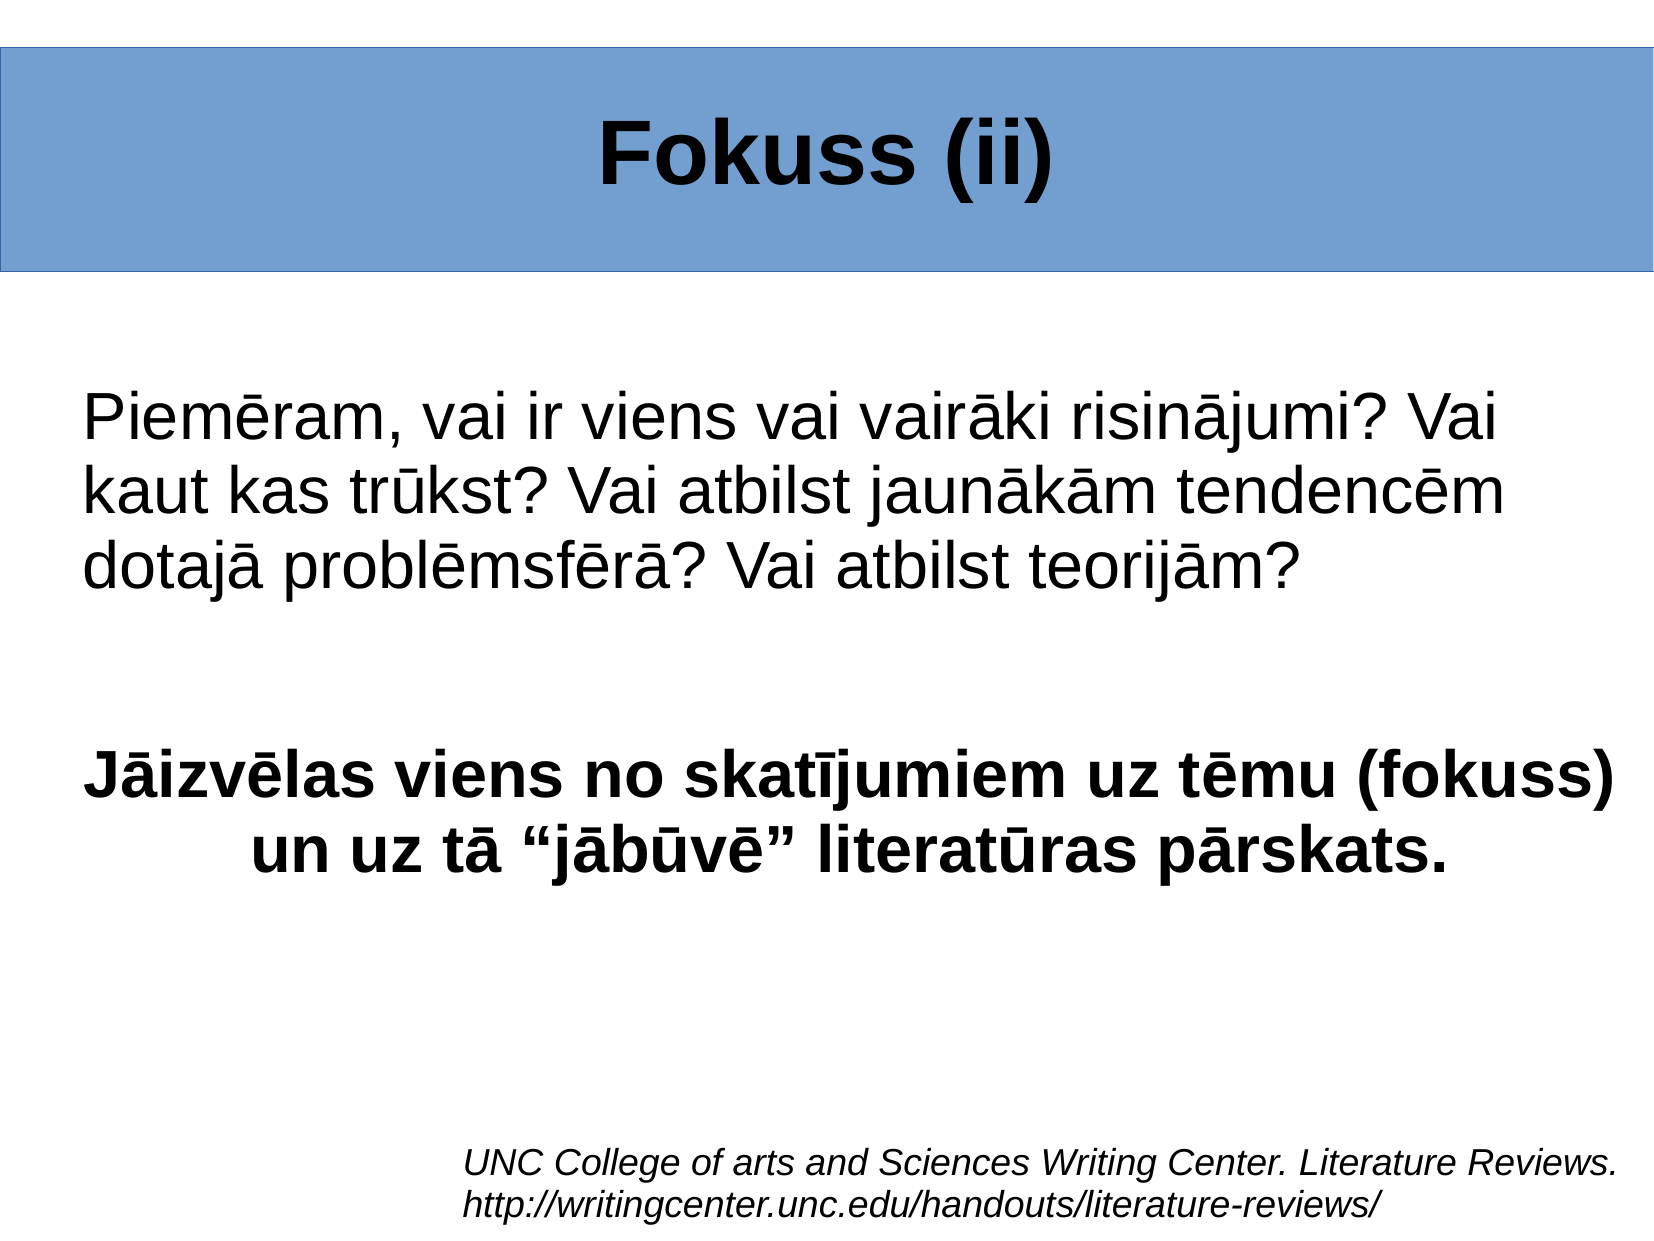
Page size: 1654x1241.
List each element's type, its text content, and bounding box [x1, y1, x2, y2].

text_box [0, 47, 1654, 272]
list Piemēram, vai ir viens vai vairāki risinājumi? Vai kaut kas trūkst? Vai atbilst jaunākām tendencēm dotajā problēmsfērā? Vai atbilst teorijām? Jāizvēlas viens no skatījumiem uz tēmu (fokuss) un uz tā “jābūvē” literatūras pārskats. [82, 378, 1619, 1099]
text_box UNC College of arts and Sciences Writing Center. Literature Reviews. http://writingcenter.unc.edu/handouts/literature-reviews/ [447, 1133, 1646, 1233]
title Fokuss (ii) [82, 49, 1571, 257]
